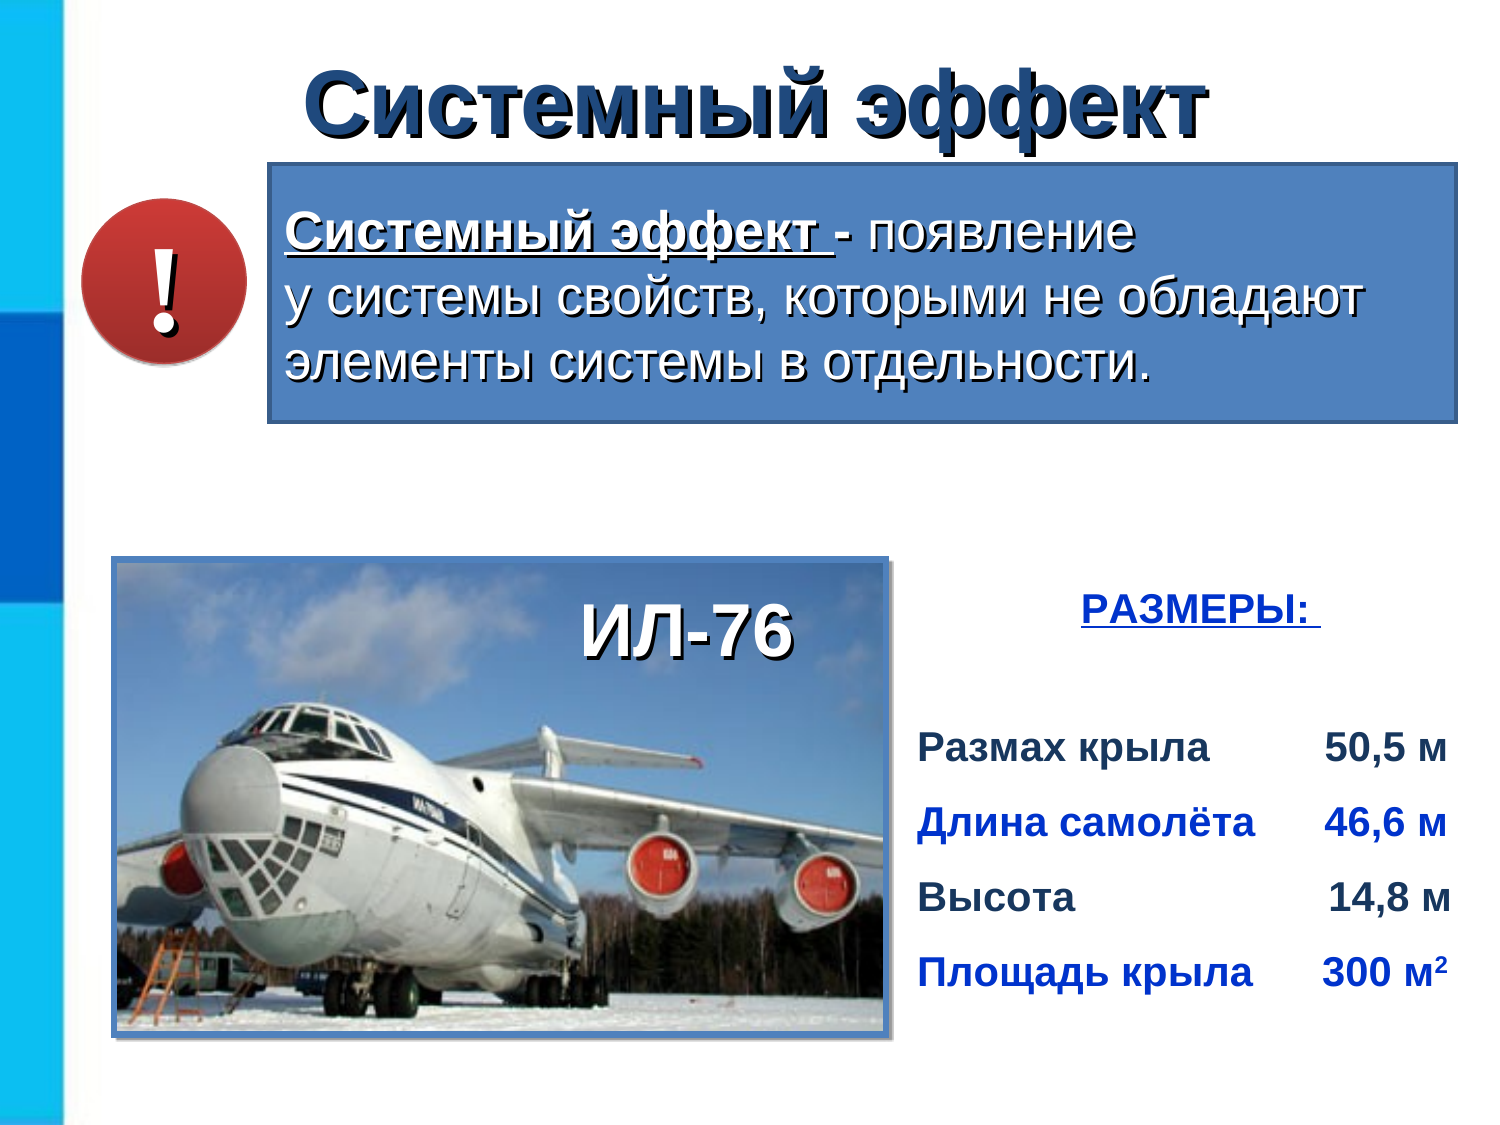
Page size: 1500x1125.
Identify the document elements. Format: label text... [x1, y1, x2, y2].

text_box РАЗМЕРЫ: Размах крыла 50,5 м Длина самолёта 46,6 м Высота 14,8 м Площадь крыла 300 м2 [902, 574, 1500, 1003]
text_box Системный эффект [269, 35, 1243, 161]
text_box ! [82, 199, 247, 364]
title Системный эффект - появление у системы свойств, которыми не обладают элементы системы в отдельности. [269, 164, 1457, 422]
text_box ИЛ-76 [538, 574, 835, 680]
picture [0, 0, 1500, 1125]
